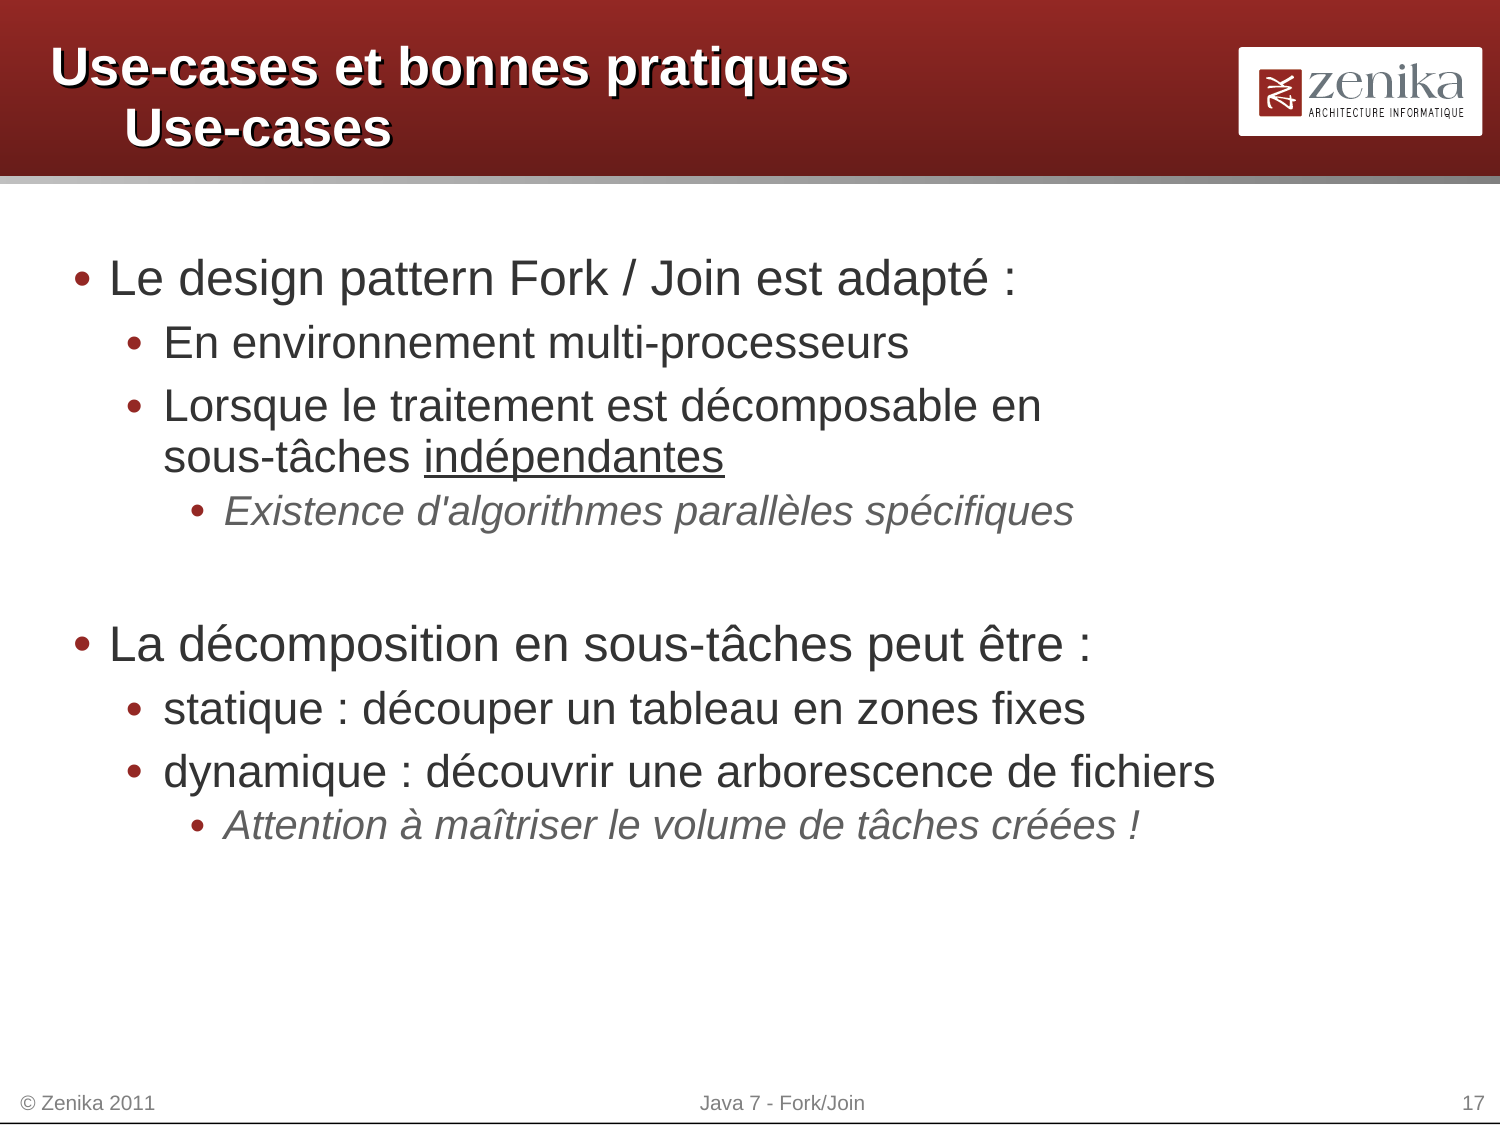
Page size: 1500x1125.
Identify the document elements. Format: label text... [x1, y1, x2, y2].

list Le design pattern Fork / Join est adapté : En environnement multi-processeurs Lorsque le traitement est décomposable en sous-tâches indépendantes Existence d'algorithmes parallèles spécifiques La décomposition en sous-tâches peut être : statique : découper un tableau en zones fixes dynamique : découvrir une arborescence de fichiers Attention à maîtriser le volume de tâches créées ! [50, 249, 1435, 1079]
picture [1257, 58, 1464, 125]
title Use-cases et bonnes pratiques Use-cases [50, 15, 1206, 180]
